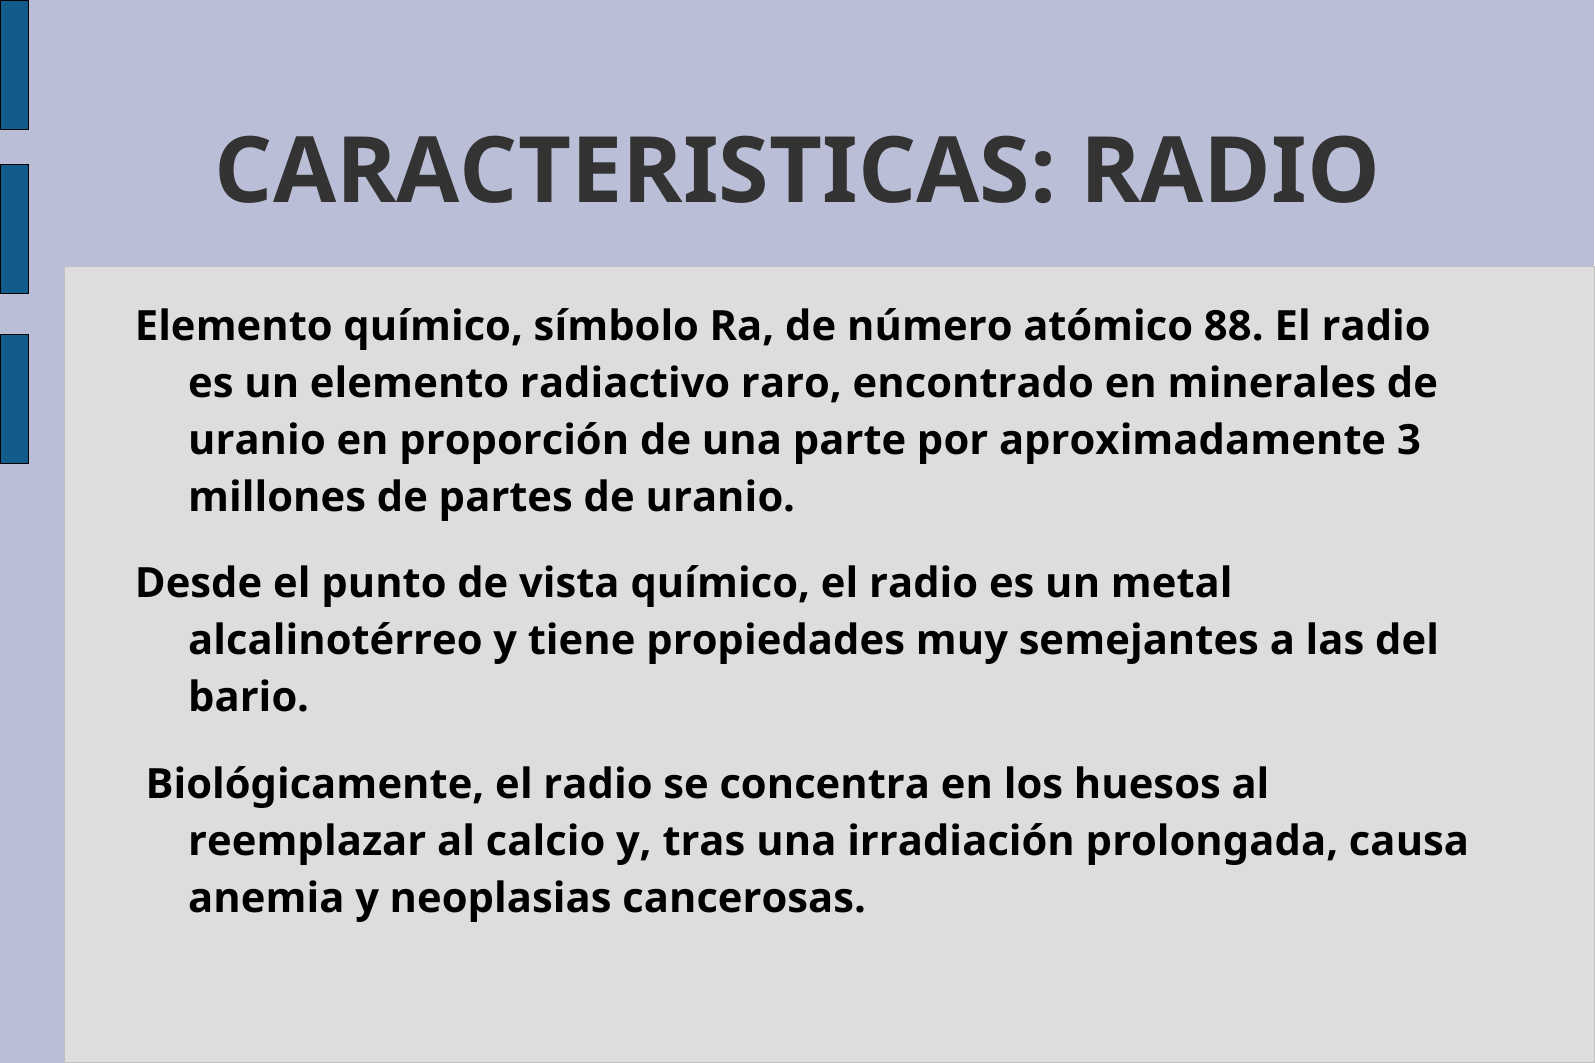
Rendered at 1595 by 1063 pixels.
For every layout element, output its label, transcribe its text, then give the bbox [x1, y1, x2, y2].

list Elemento químico, símbolo Ra, de número atómico 88. El radio es un elemento radiactivo raro, encontrado en minerales de uranio en proporción de una parte por aproximadamente 3 millones de partes de uranio. Desde el punto de vista químico, el radio es un metal alcalinotérreo y tiene propiedades muy semejantes a las del bario. Biológicamente, el radio se concentra en los huesos al reemplazar al calcio y, tras una irradiación prolongada, causa anemia y neoplasias cancerosas. [117, 295, 1479, 966]
title CARACTERISTICAS: RADIO [117, 78, 1479, 256]
